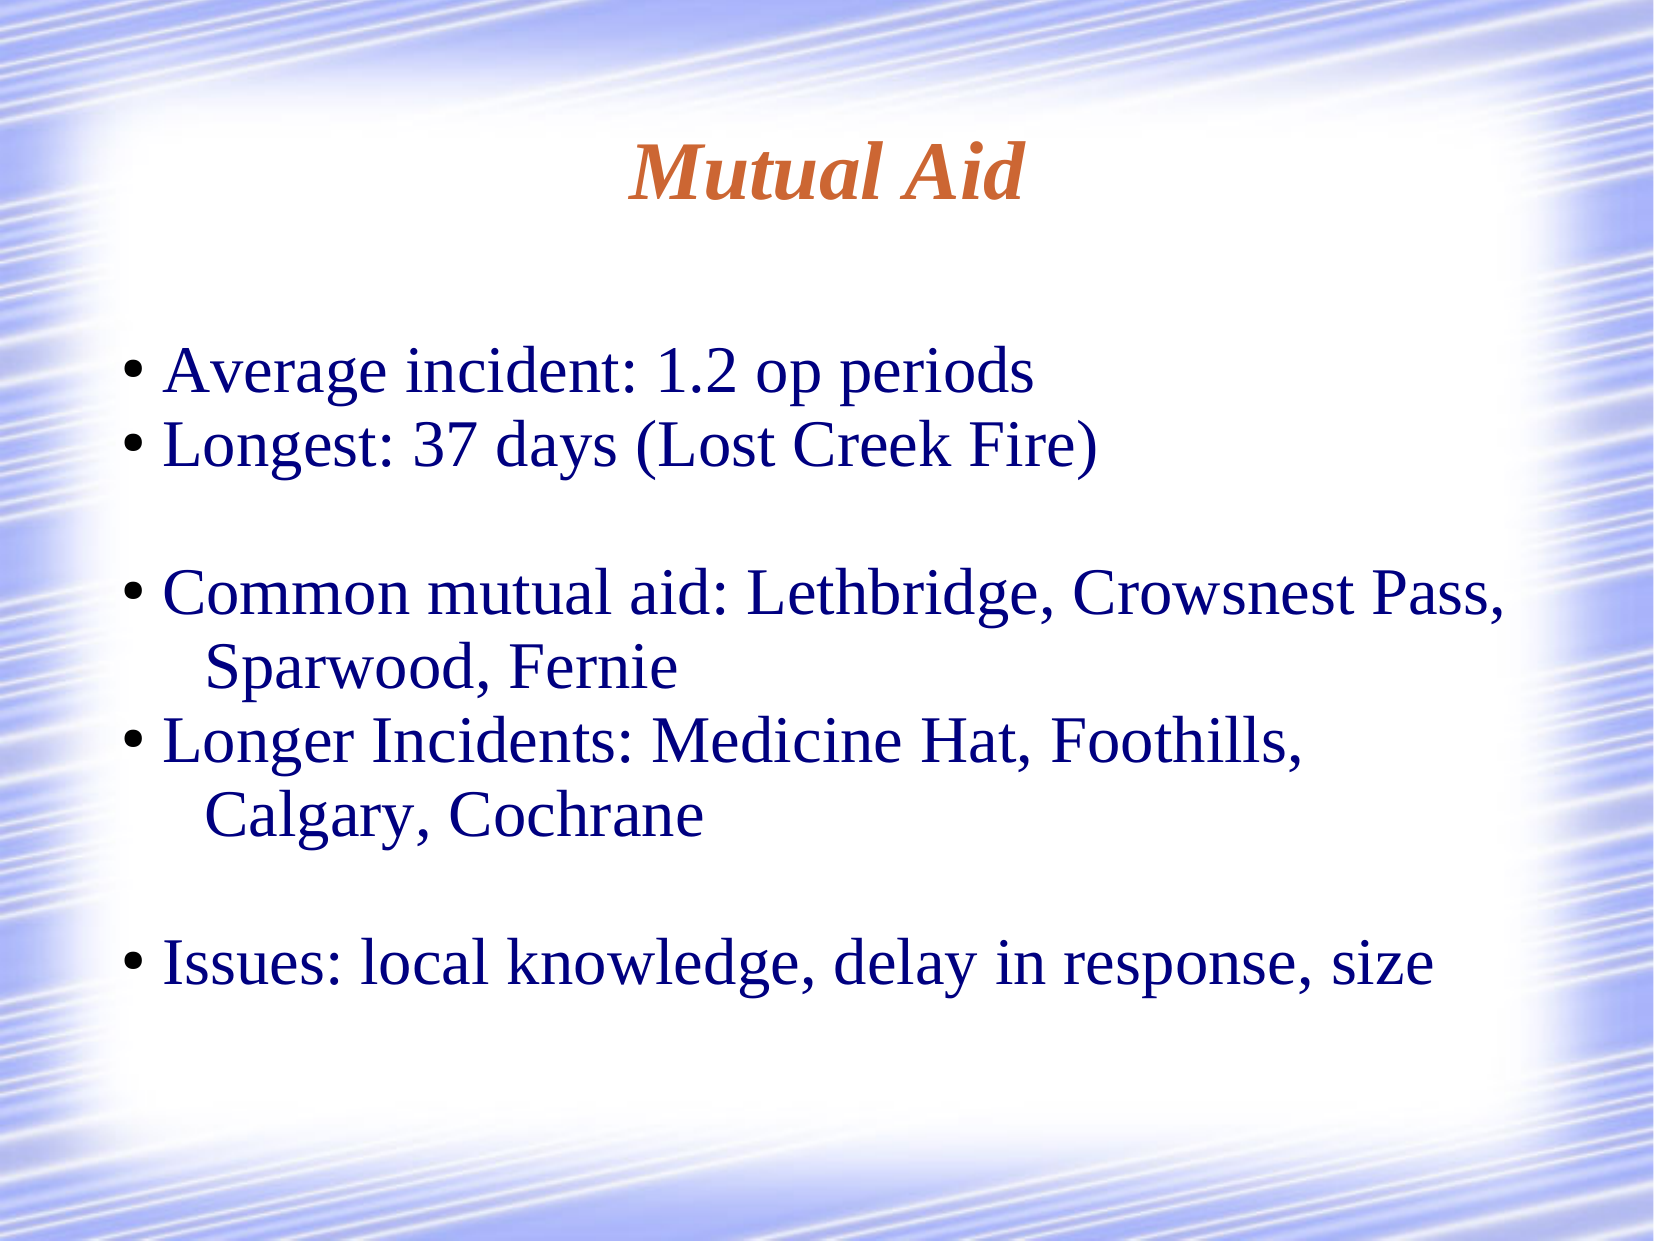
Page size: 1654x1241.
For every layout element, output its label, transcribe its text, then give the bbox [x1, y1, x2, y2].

picture [0, 0, 1654, 1241]
list Average incident: 1.2 op periods Longest: 37 days (Lost Creek Fire) Common mutual aid: Lethbridge, Crowsnest Pass, Sparwood, Fernie Longer Incidents: Medicine Hat, Foothills, Calgary, Cochrane Issues: local knowledge, delay in response, size [121, 332, 1534, 1053]
title Mutual Aid [121, 67, 1534, 275]
